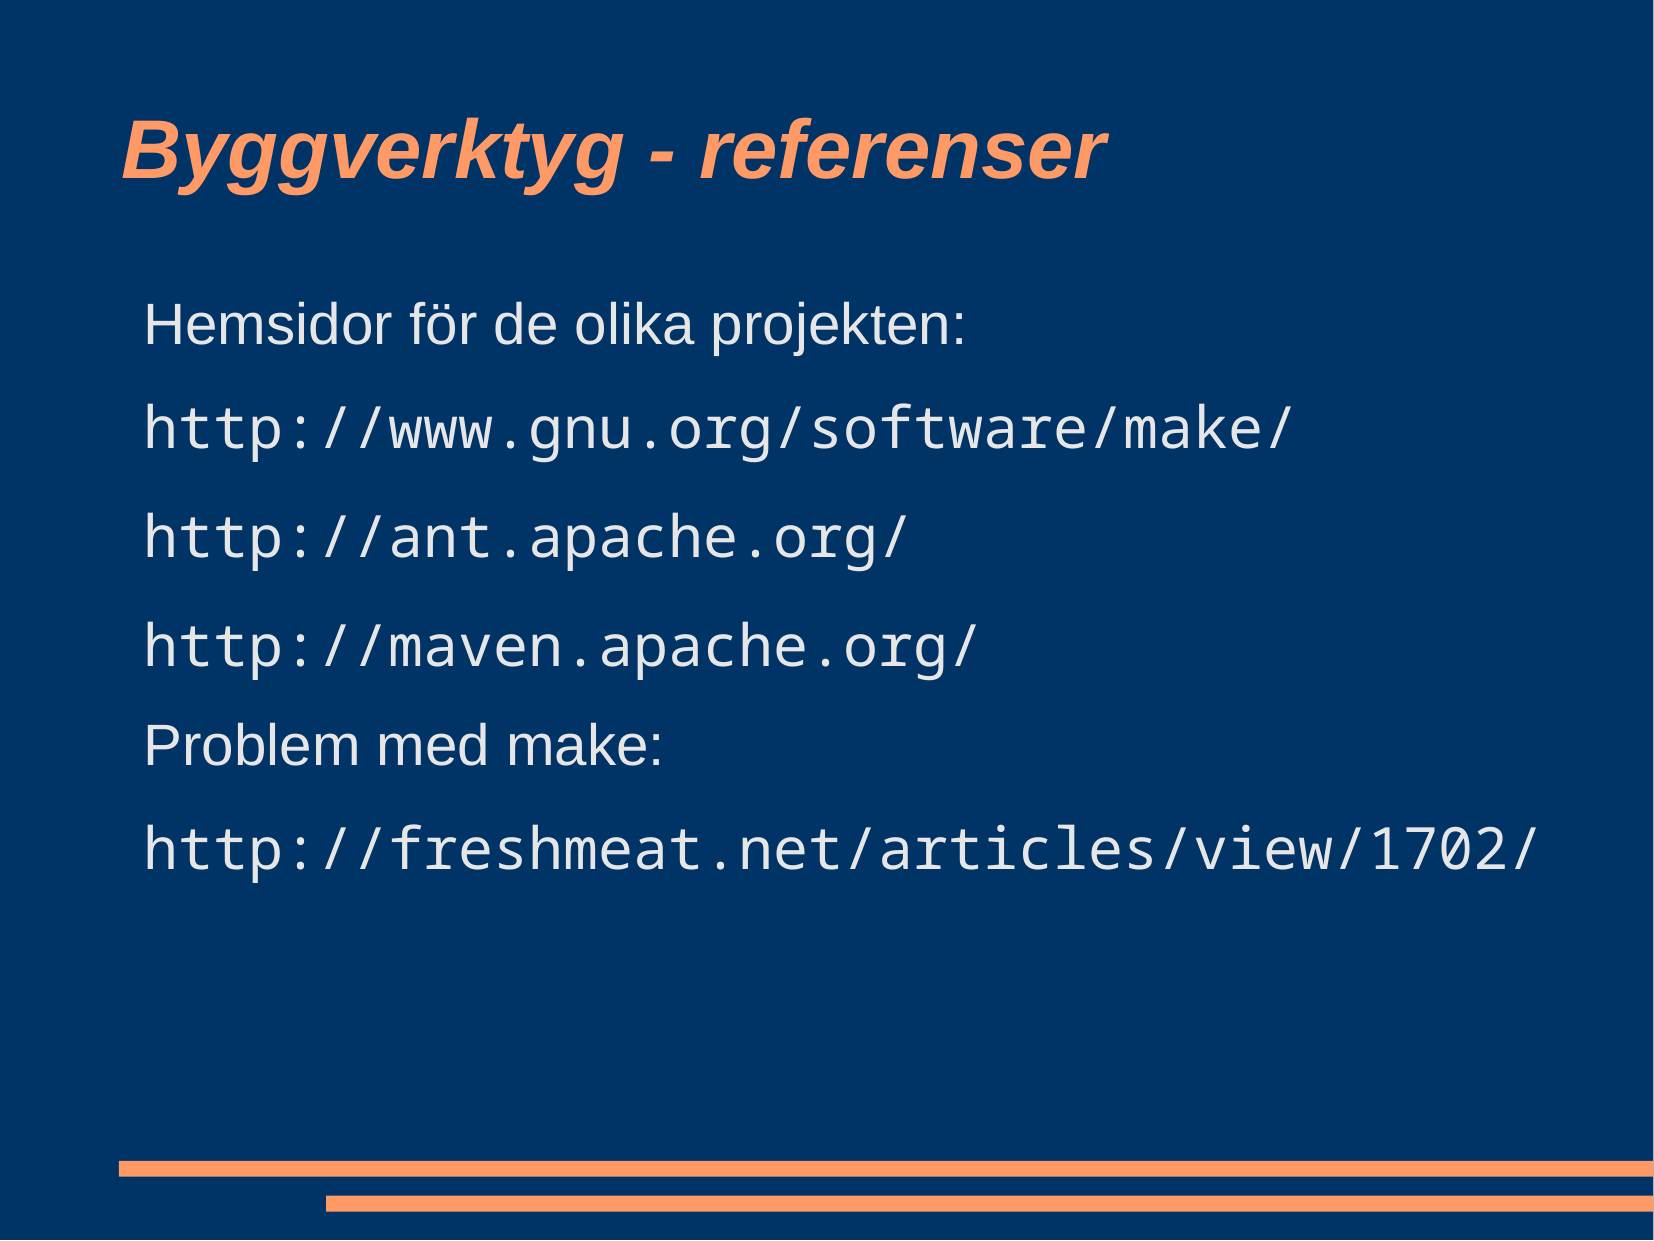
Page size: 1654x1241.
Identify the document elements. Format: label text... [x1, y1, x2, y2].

list Hemsidor för de olika projekten: http://www.gnu.org/software/make/ http://ant.apache.org/ http://maven.apache.org/ Problem med make: http://freshmeat.net/articles/view/1702/ [125, 292, 1565, 1216]
title Byggverktyg - referenser [121, 46, 1534, 254]
